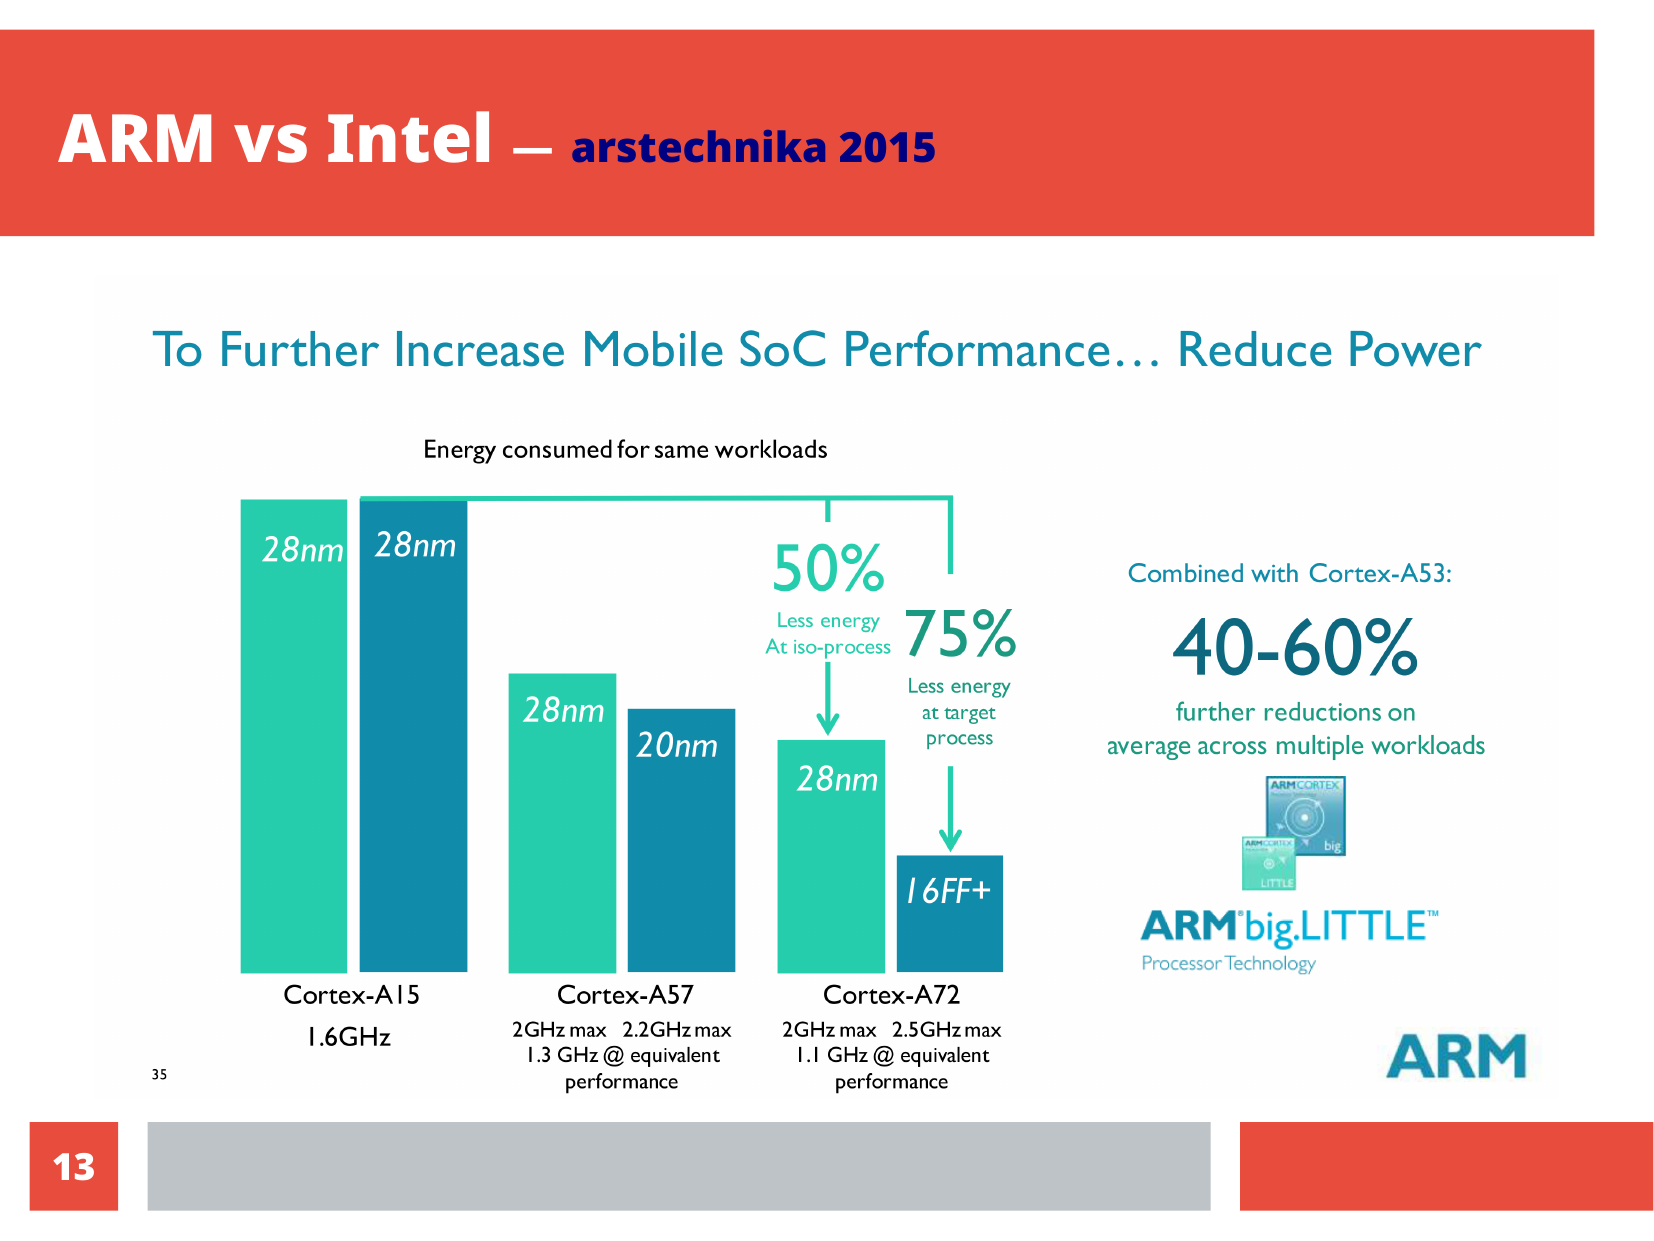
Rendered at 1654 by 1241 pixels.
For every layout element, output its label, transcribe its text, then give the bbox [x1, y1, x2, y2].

picture [94, 275, 1559, 1099]
title ARM vs Intel — arstechnika 2015 [59, 91, 1595, 162]
